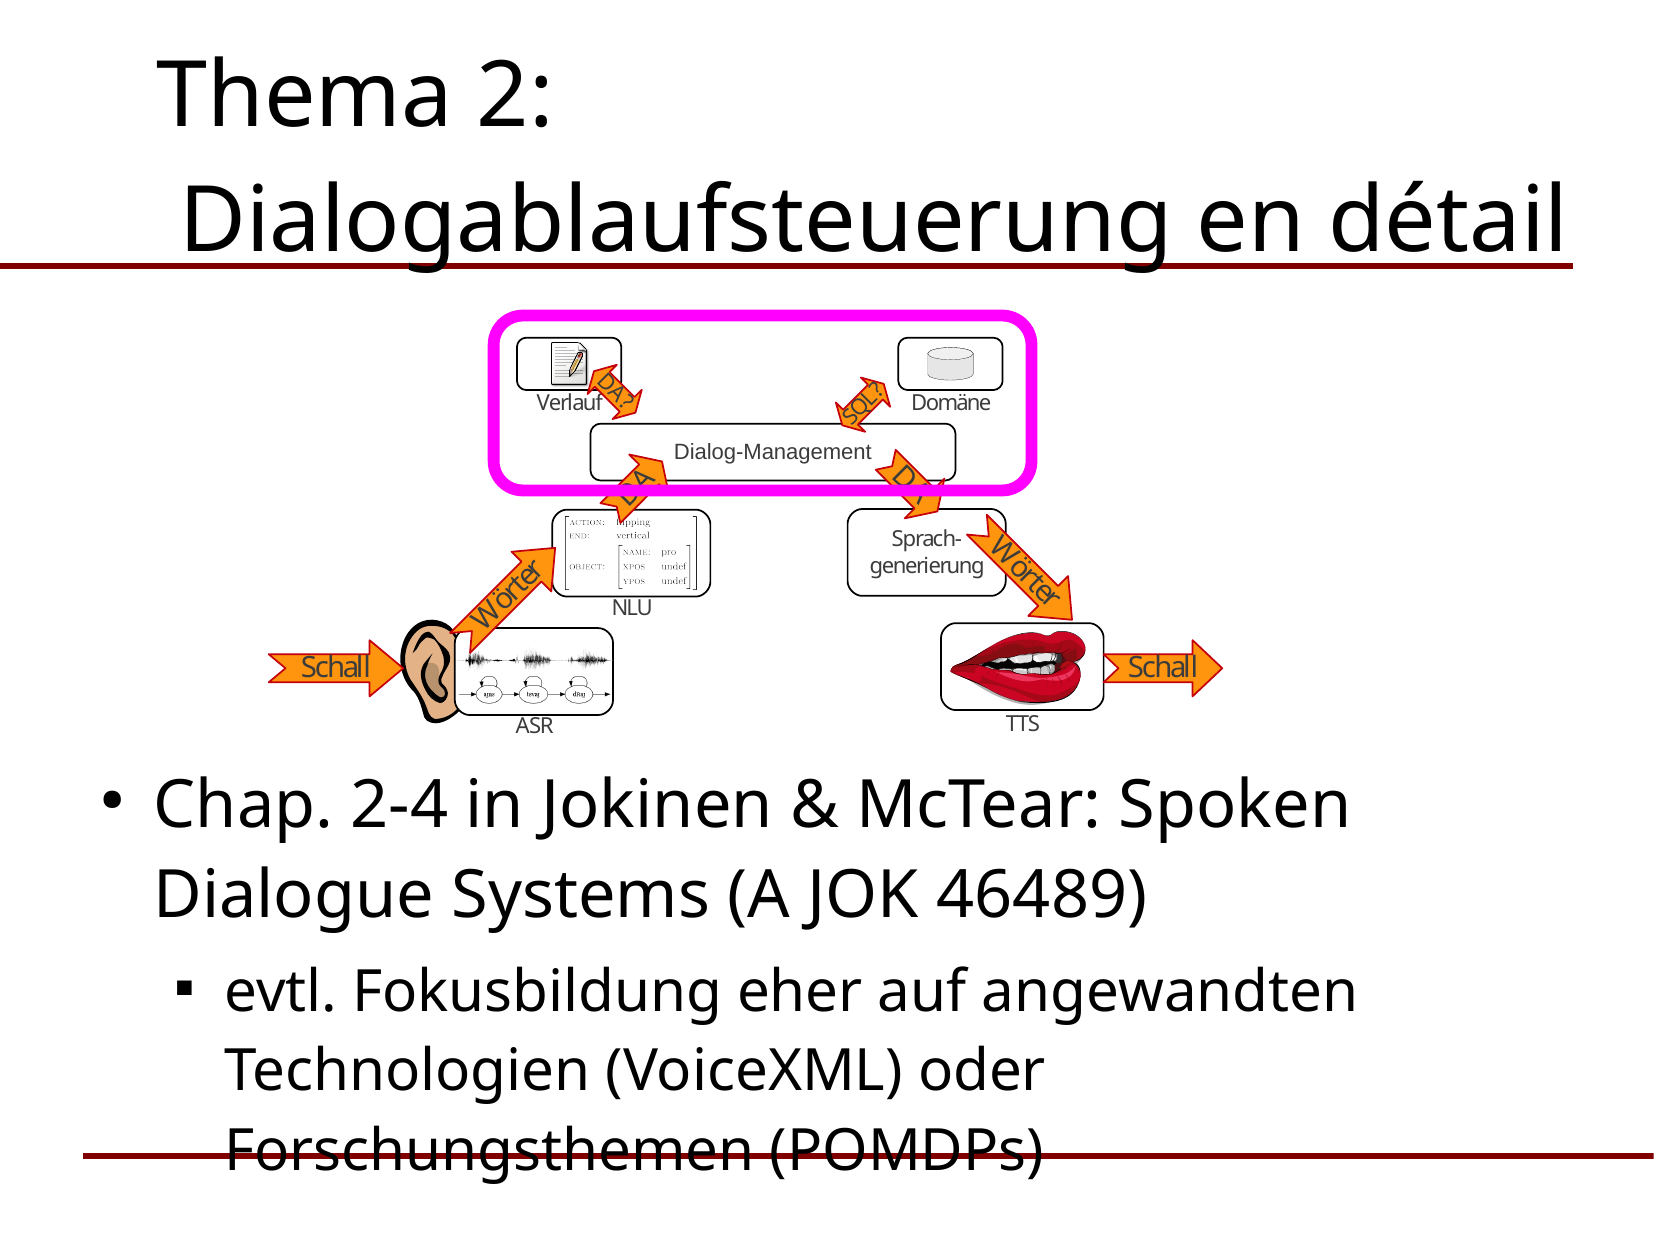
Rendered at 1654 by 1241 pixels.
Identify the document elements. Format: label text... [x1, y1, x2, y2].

title Thema 2: Dialogablaufsteuerung en détail [82, 42, 1571, 264]
list Chap. 2-4 in Jokinen & McTear: Spoken Dialogue Systems (A JOK 46489) evtl. Fokusbildung eher auf angewandten Technologien (VoiceXML) oder Forschungsthemen (POMDPs) [82, 290, 1571, 1109]
picture [500, 336, 1025, 484]
picture [267, 336, 1224, 734]
